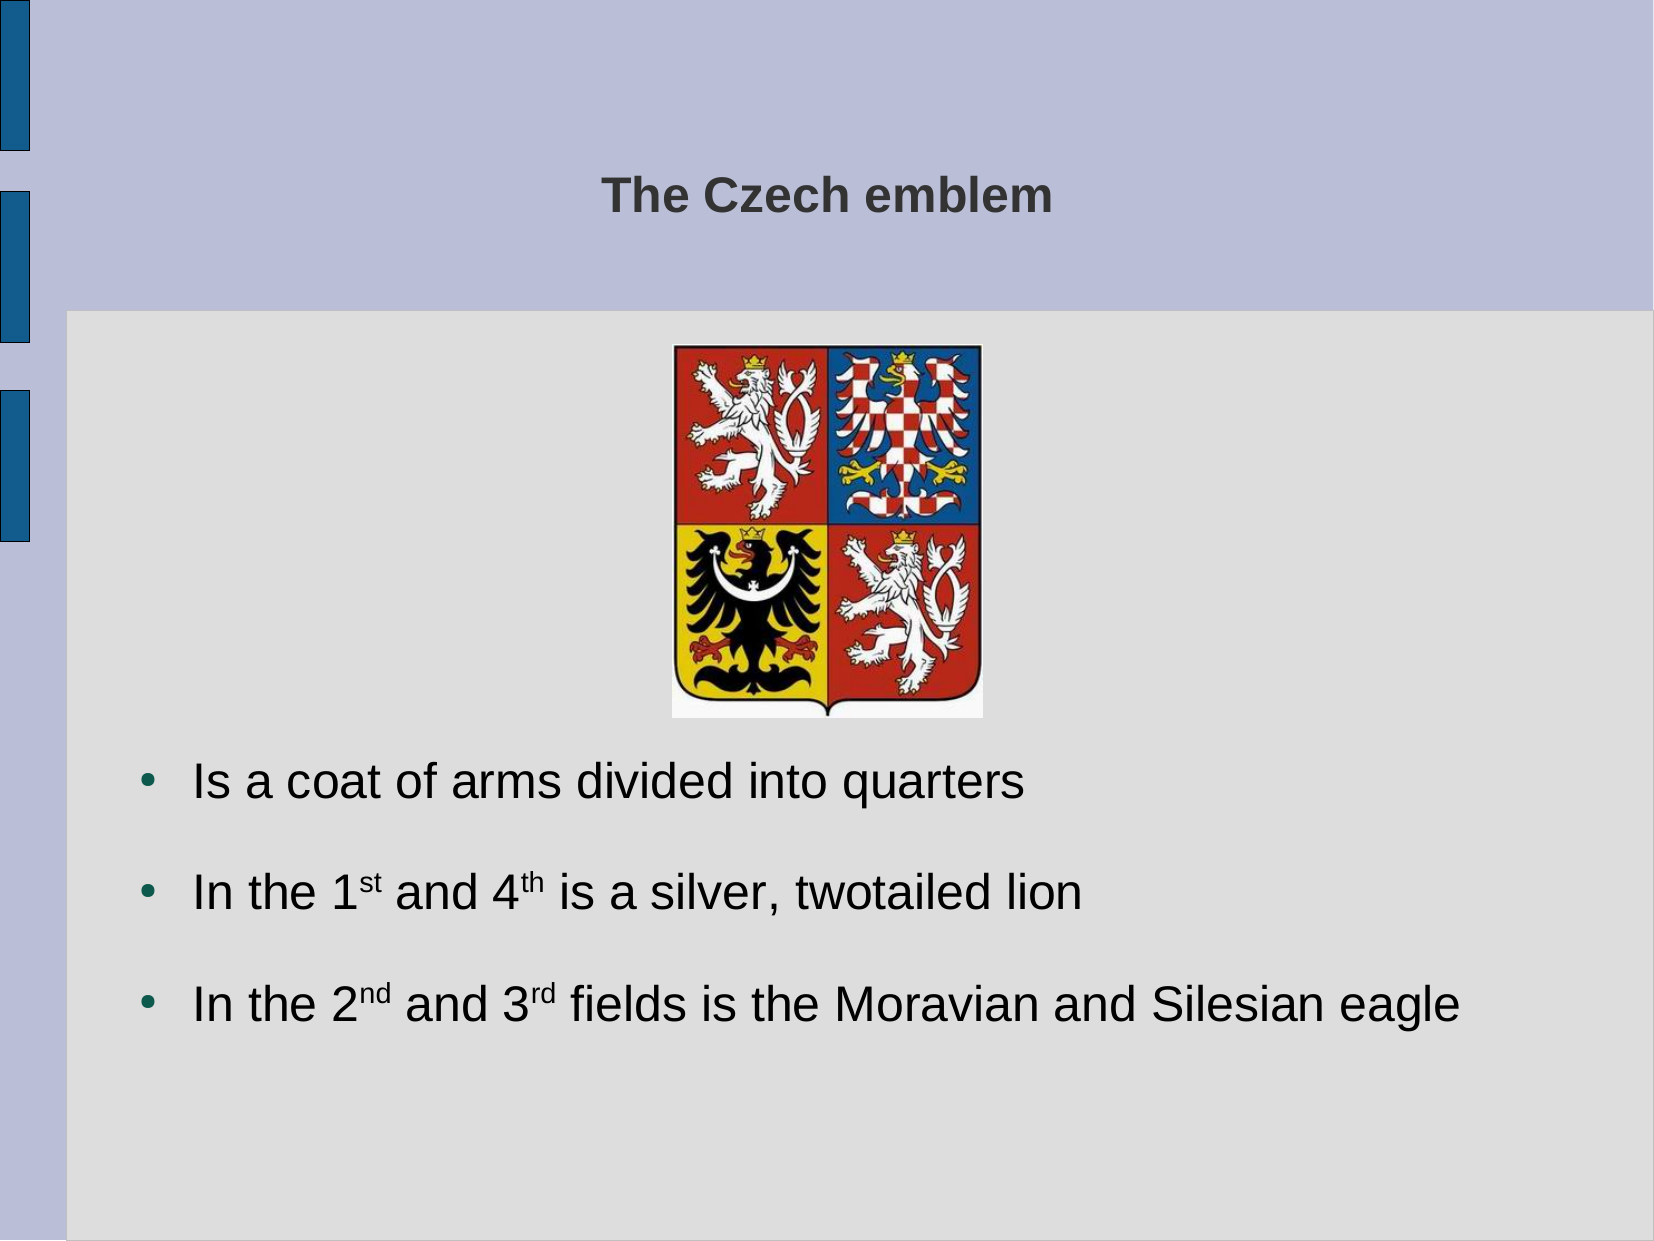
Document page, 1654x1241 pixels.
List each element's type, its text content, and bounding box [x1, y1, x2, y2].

list Is a coat of arms divided into quarters In the 1st and 4th is a silver, twotailed lion In the 2nd and 3rd fields is the Moravian and Silesian eagle [121, 752, 1534, 1126]
picture [672, 344, 983, 718]
title The Czech emblem [121, 91, 1534, 299]
